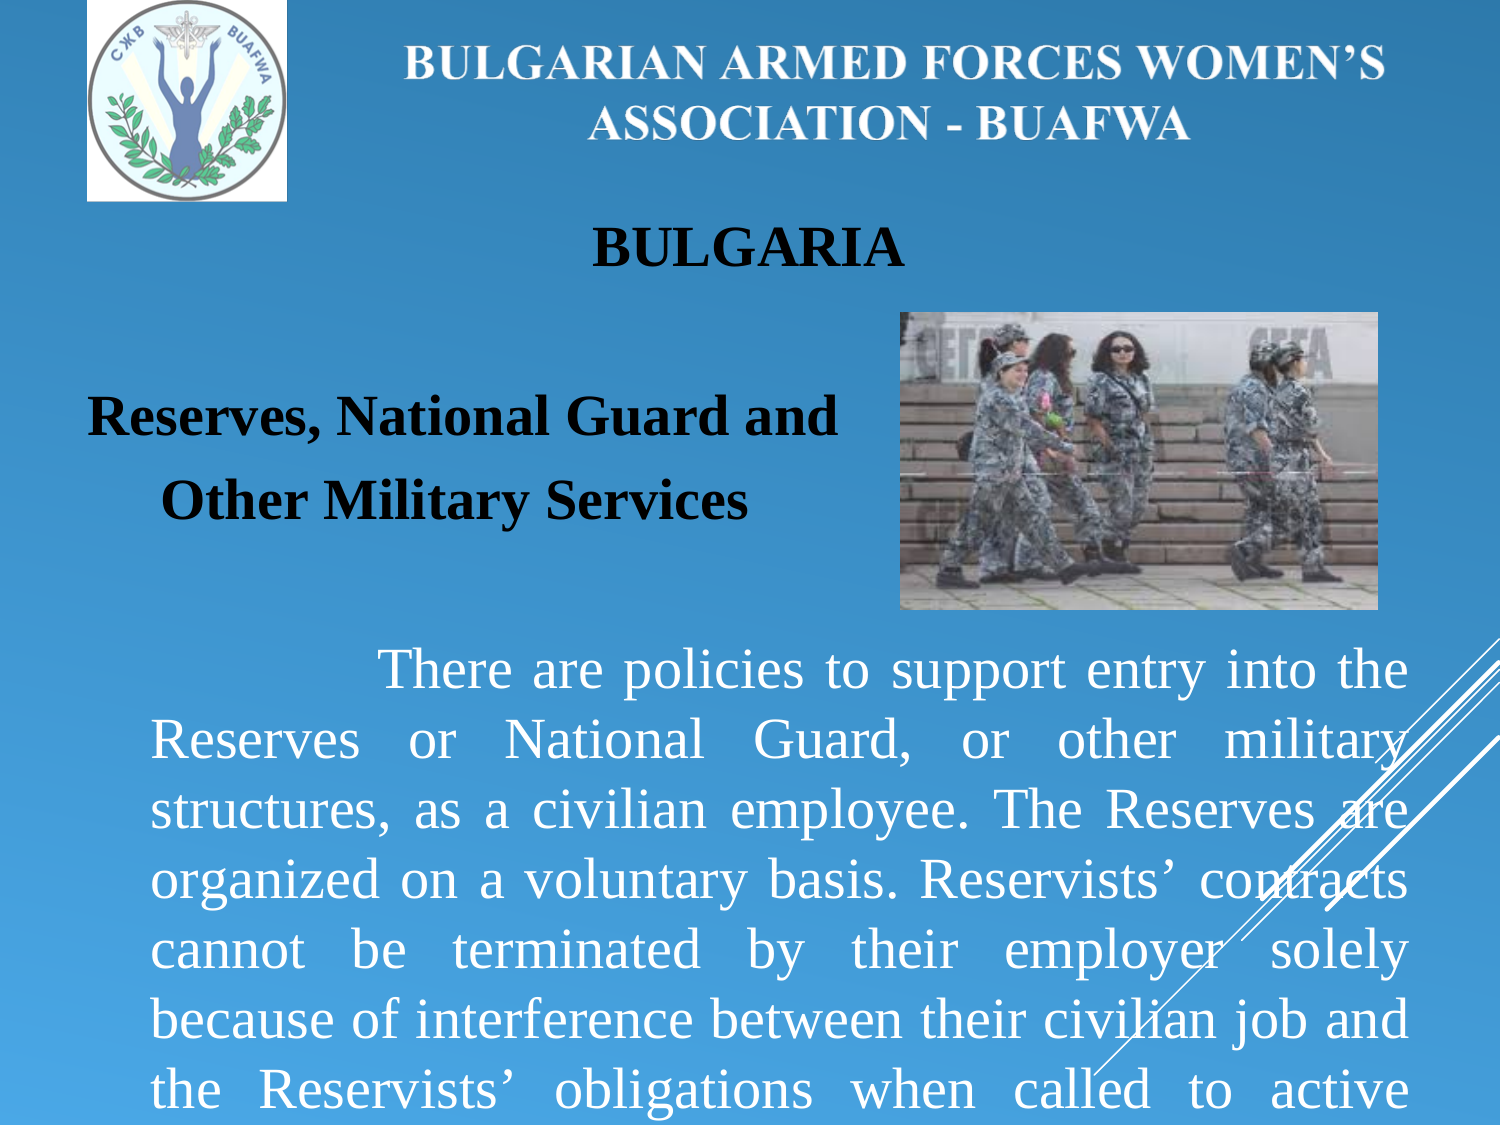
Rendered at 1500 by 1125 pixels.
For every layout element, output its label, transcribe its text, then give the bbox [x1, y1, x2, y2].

picture [900, 312, 1378, 610]
picture [87, 0, 1441, 222]
text_box BULGARIA Reserves, National Guard and Other Military Services There are policies to support entry into the Reserves or National Guard, or other military structures, as a civilian employee. The Reserves are organized on a voluntary basis. Reservists’ contracts cannot be terminated by their employer solely because of interference between their civilian job and the Reservists’ obligations when called to active duty. [62, 200, 1426, 308]
